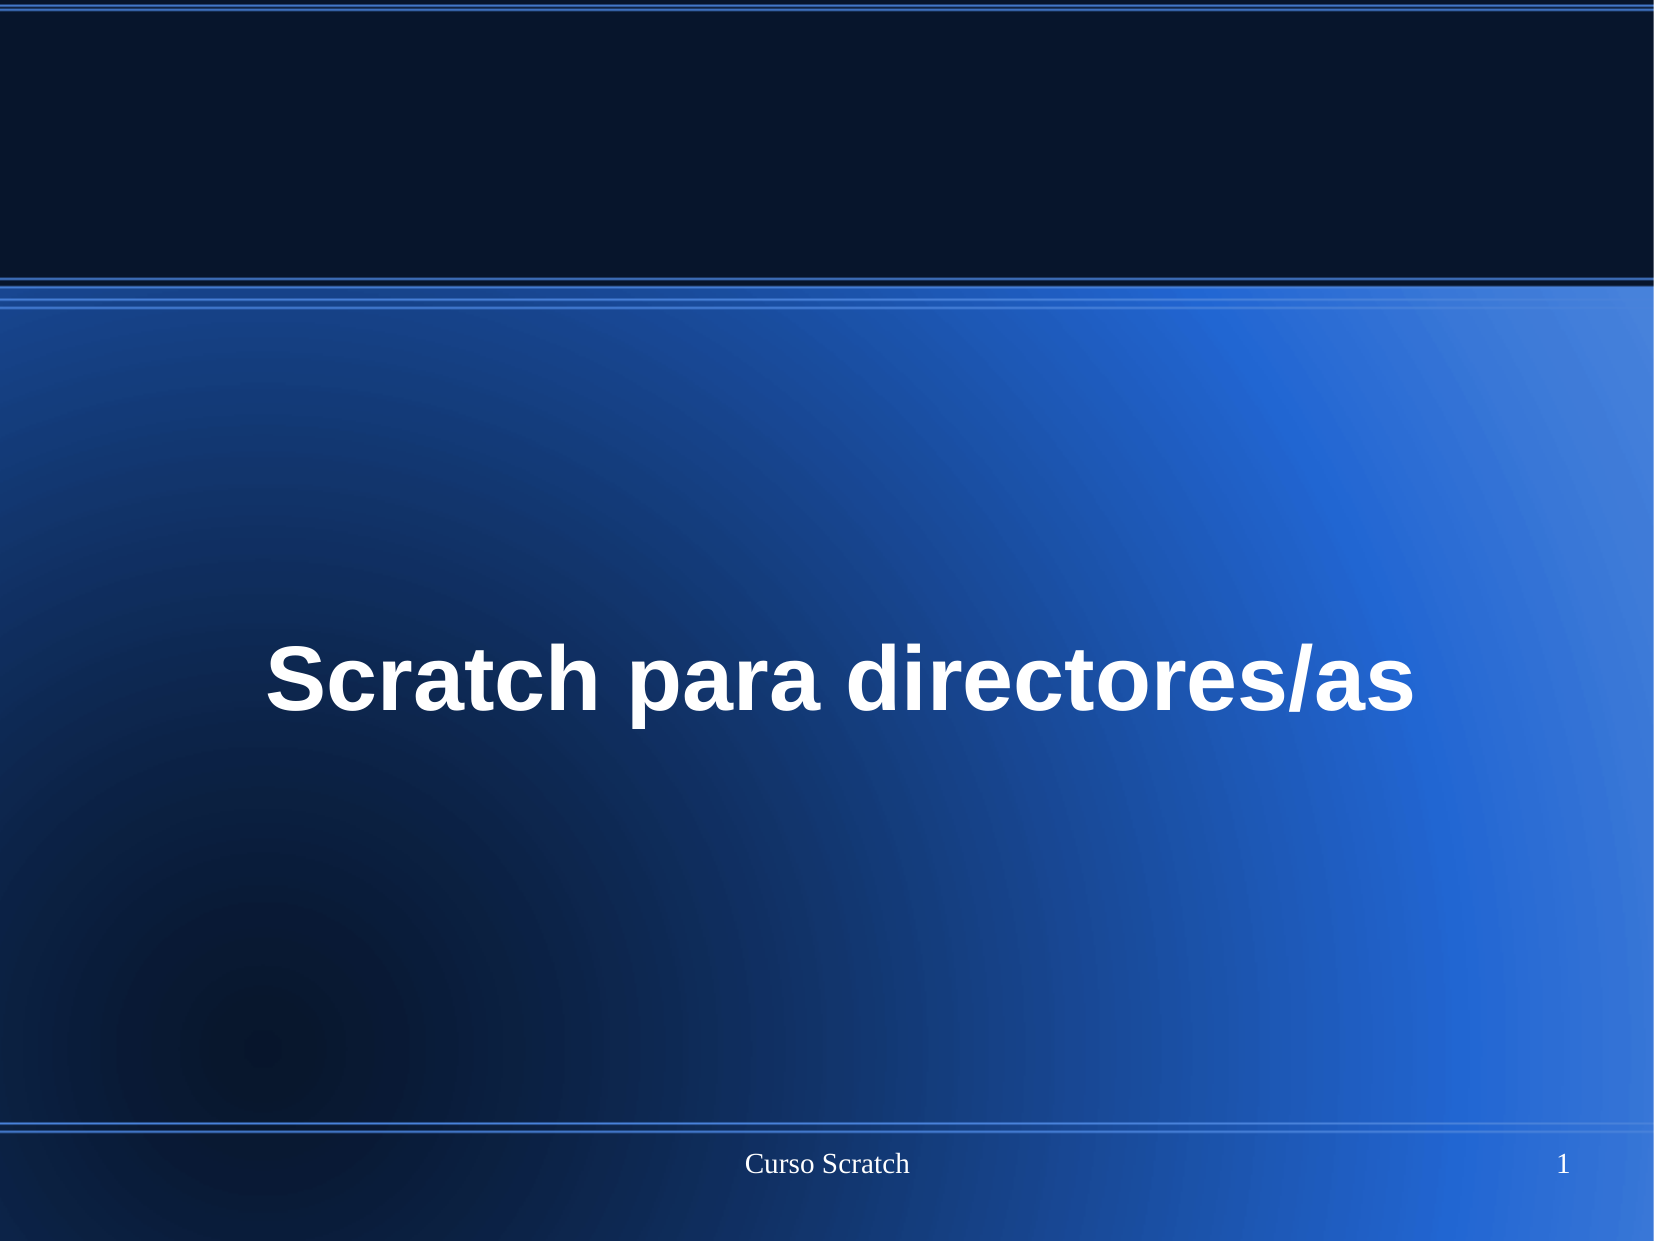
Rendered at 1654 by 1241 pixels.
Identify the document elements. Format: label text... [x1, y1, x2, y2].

title Scratch para directores/as [206, 590, 1477, 768]
picture [0, 0, 1654, 1241]
